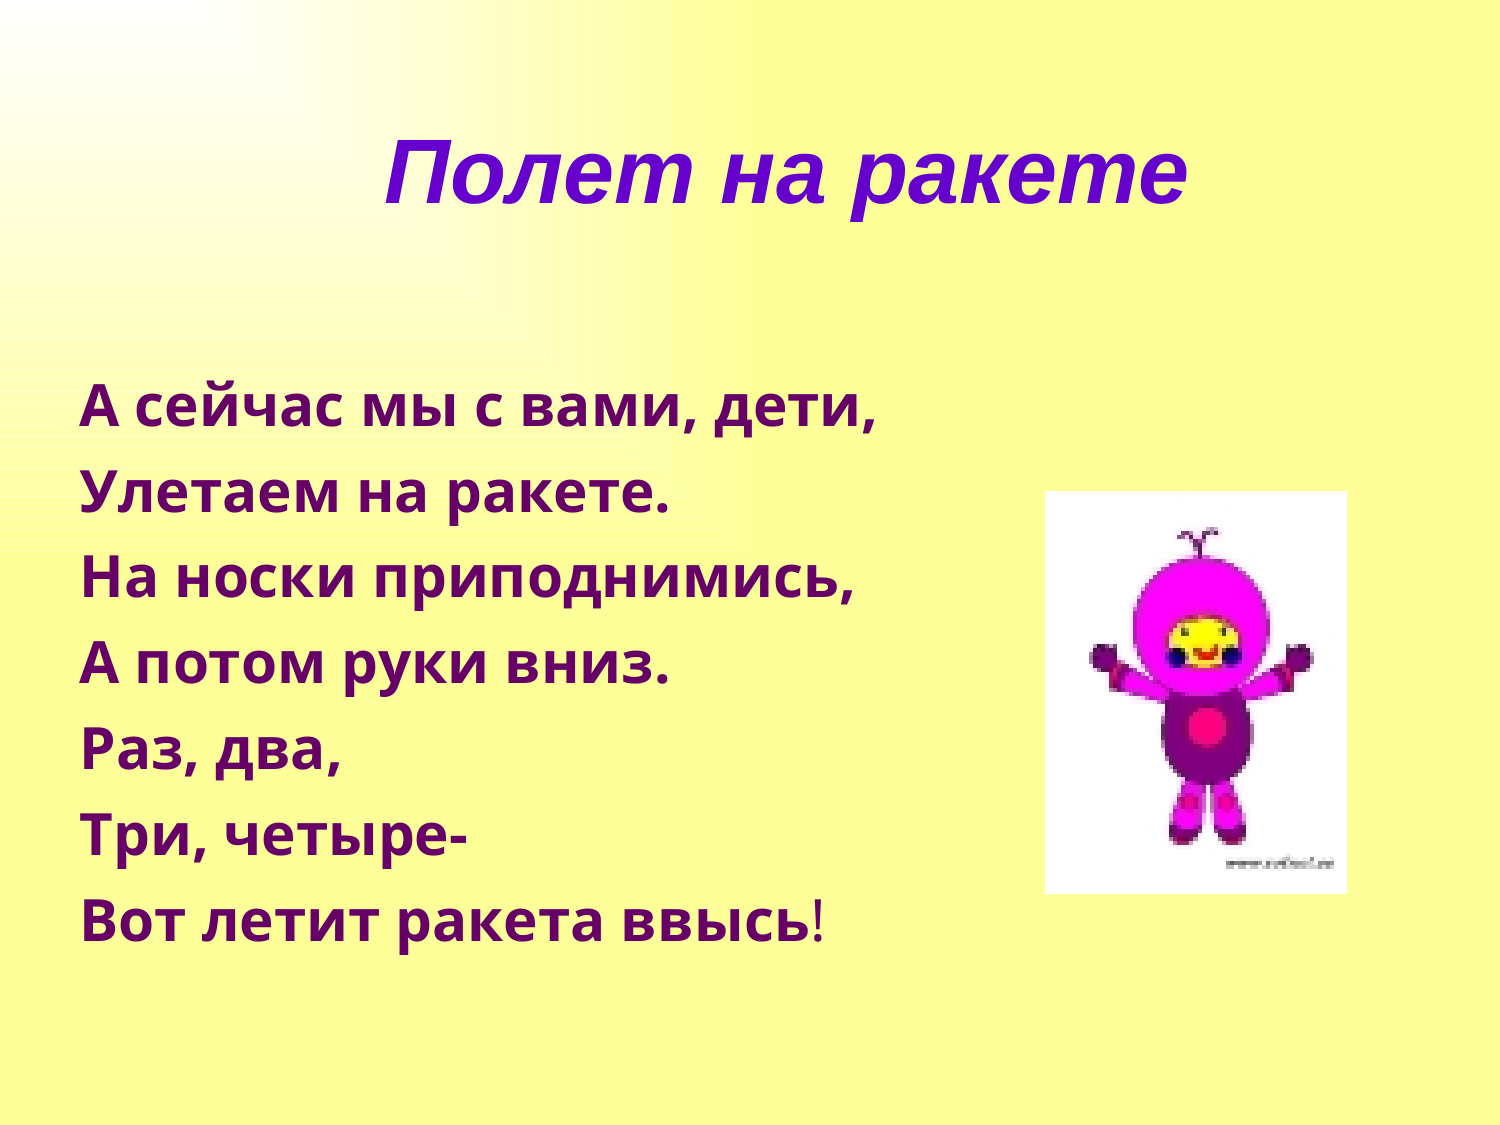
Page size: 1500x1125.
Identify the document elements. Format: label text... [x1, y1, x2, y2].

list А сейчас мы с вами, дети, Улетаем на ракете. На носки приподнимись, А потом руки вниз. Раз, два, Три, четыре- Вот летит ракета ввысь! [64, 361, 999, 988]
picture [1045, 491, 1347, 894]
title Полет на ракете [112, 78, 1463, 266]
